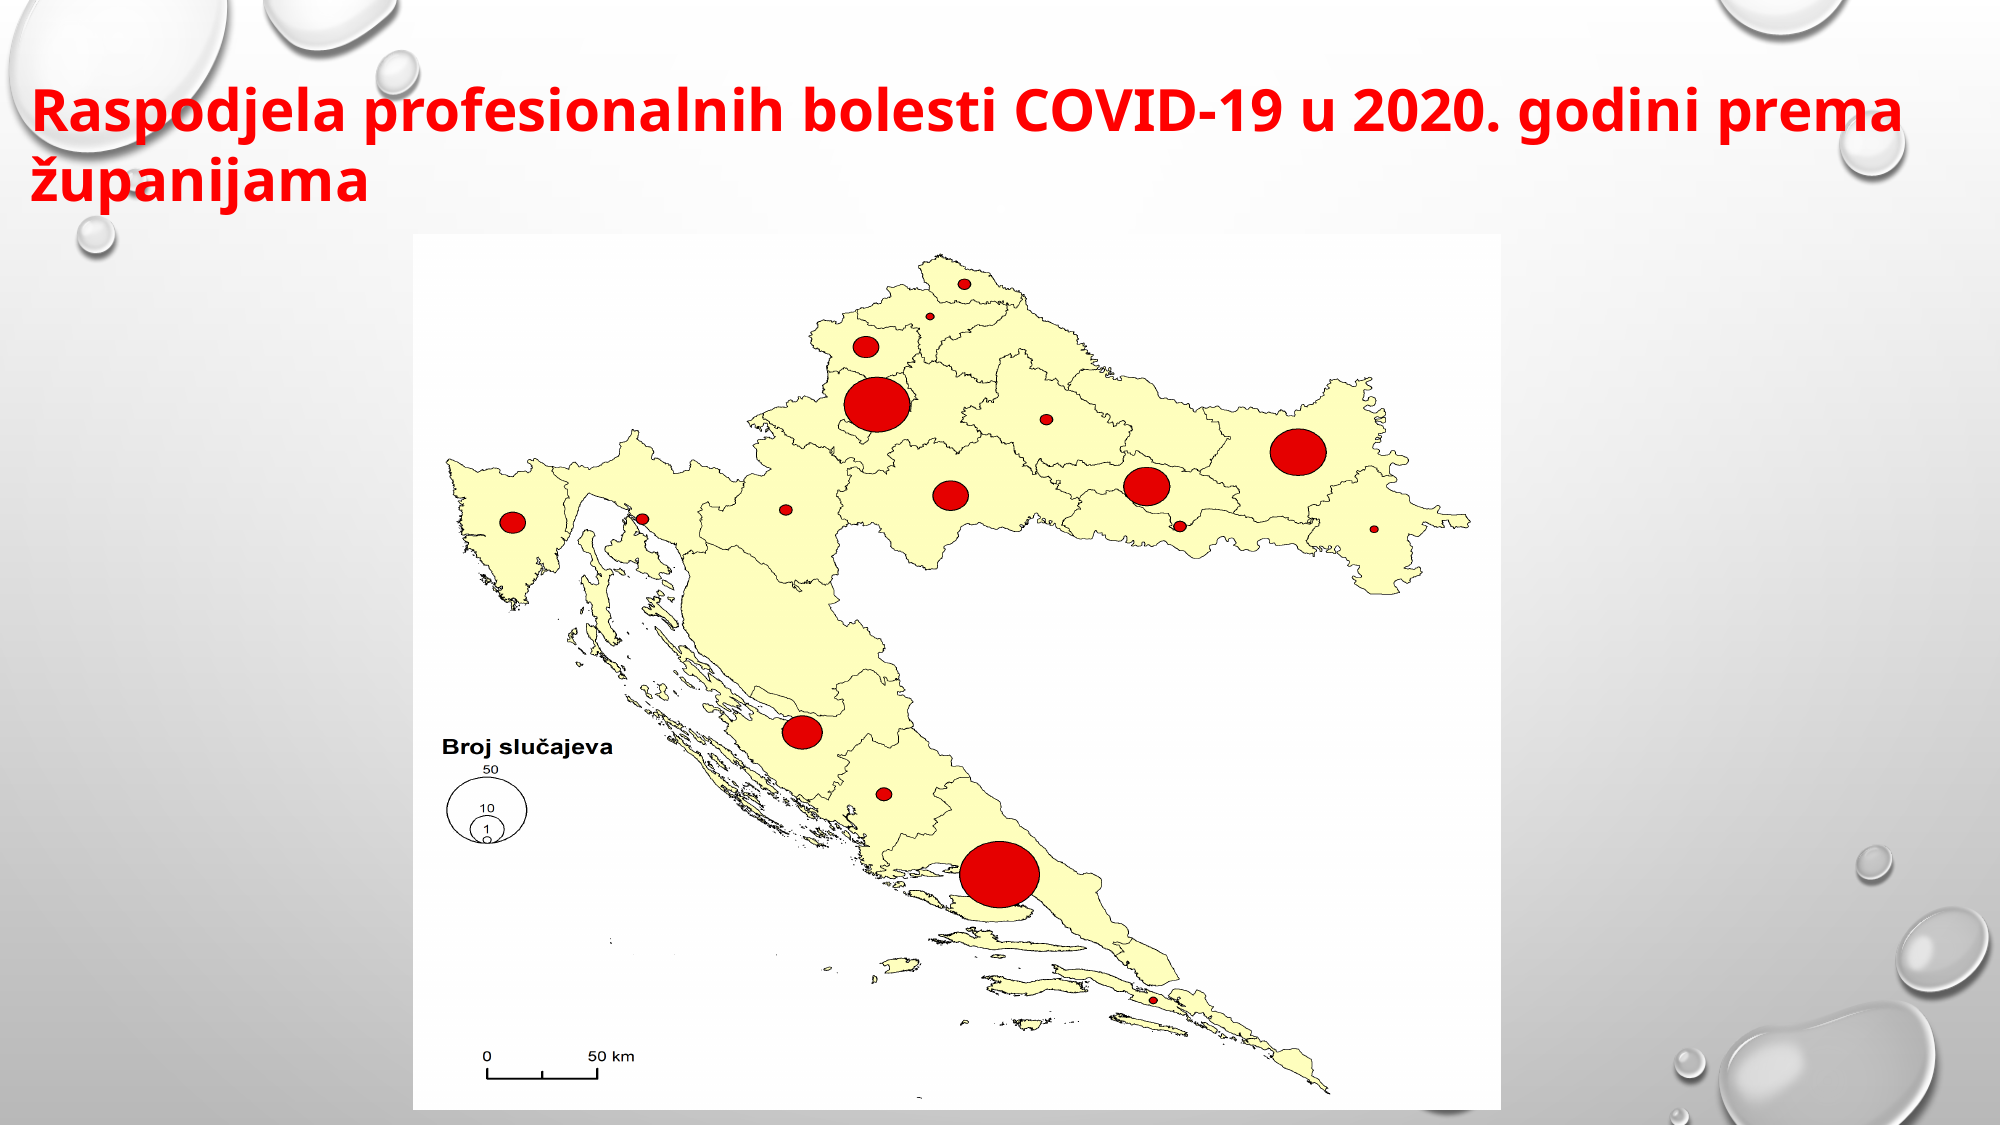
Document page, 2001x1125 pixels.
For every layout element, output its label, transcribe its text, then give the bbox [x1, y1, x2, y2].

picture [413, 234, 1501, 1110]
text_box Raspodjela profesionalnih bolesti COVID-19 u 2020. godini prema županijama [15, 65, 1985, 220]
